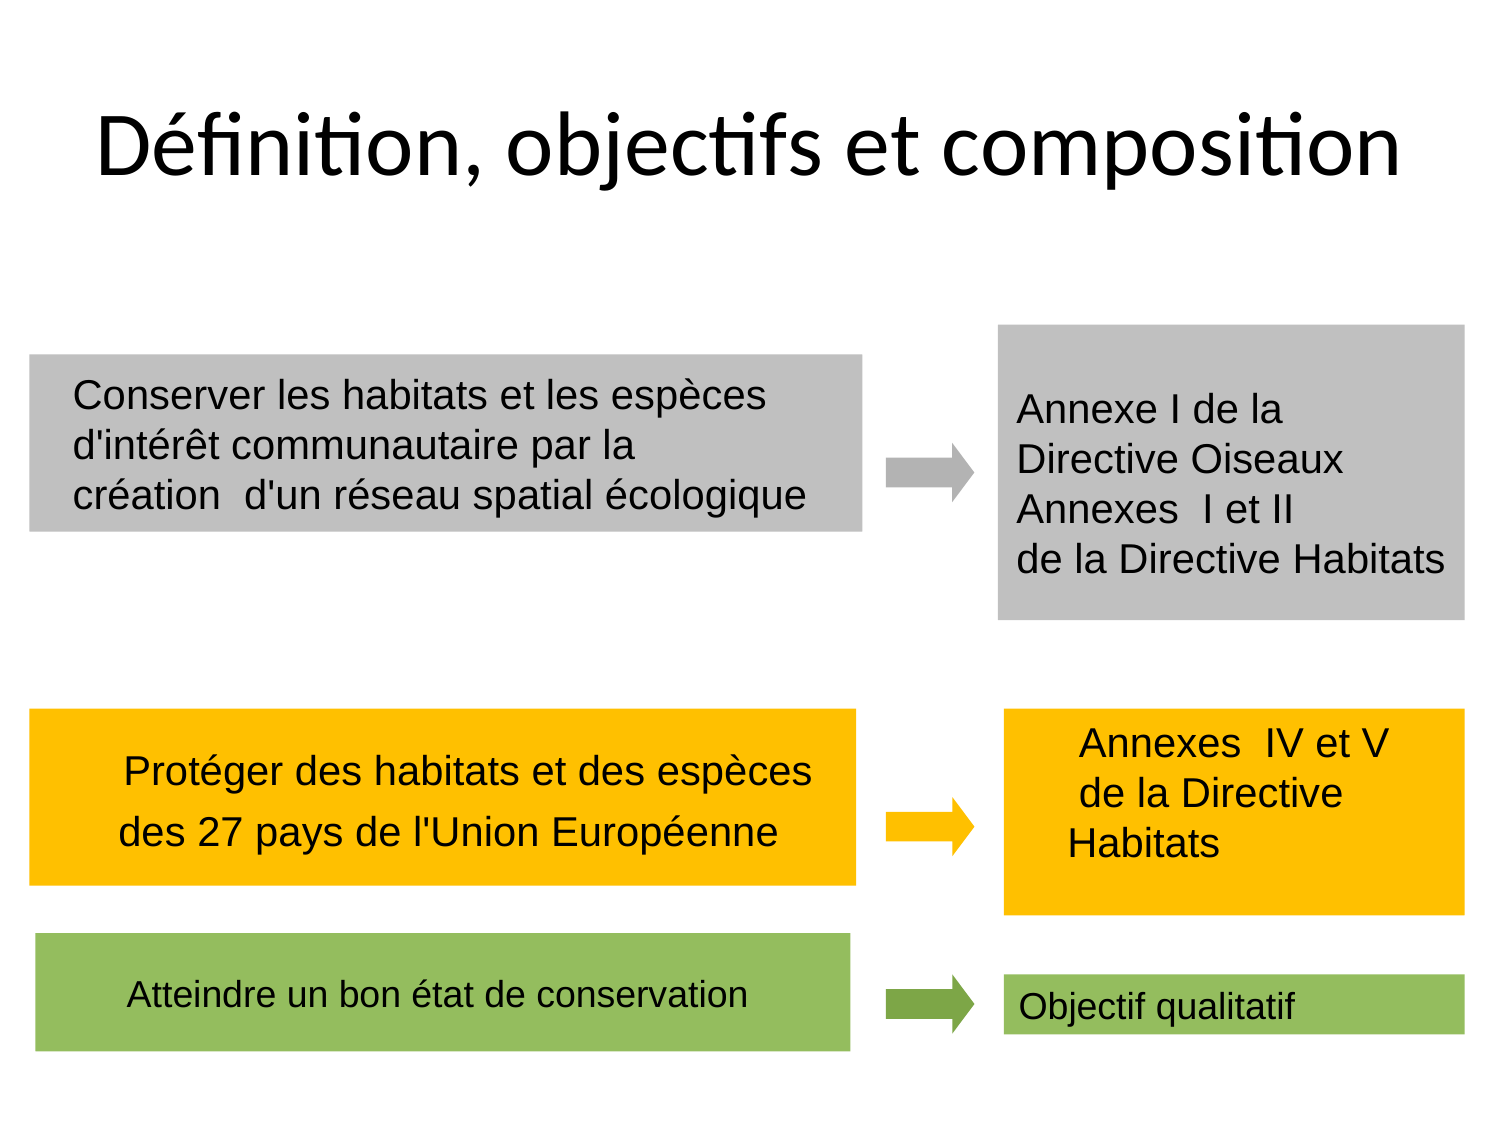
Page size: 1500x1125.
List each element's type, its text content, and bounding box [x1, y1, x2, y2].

text_box Annexes IV et V de la Directive Habitats [1003, 708, 1465, 916]
text_box [885, 797, 975, 857]
text_box Atteindre un bon état de conservation [35, 933, 851, 1052]
text_box Conserver les habitats et les espèces d'intérêt communautaire par la création d'un réseau spatial écologique [29, 354, 863, 532]
text_box [885, 974, 975, 1034]
text_box Annexe I de la Directive Oiseaux Annexes I et II de la Directive Habitats [997, 324, 1465, 621]
text_box Objectif qualitatif [1003, 974, 1465, 1035]
text_box [885, 442, 975, 503]
title Définition, objectifs et composition [75, 20, 1425, 257]
text_box Protéger des habitats et des espèces des 27 pays de l'Union Européenne [29, 708, 857, 886]
